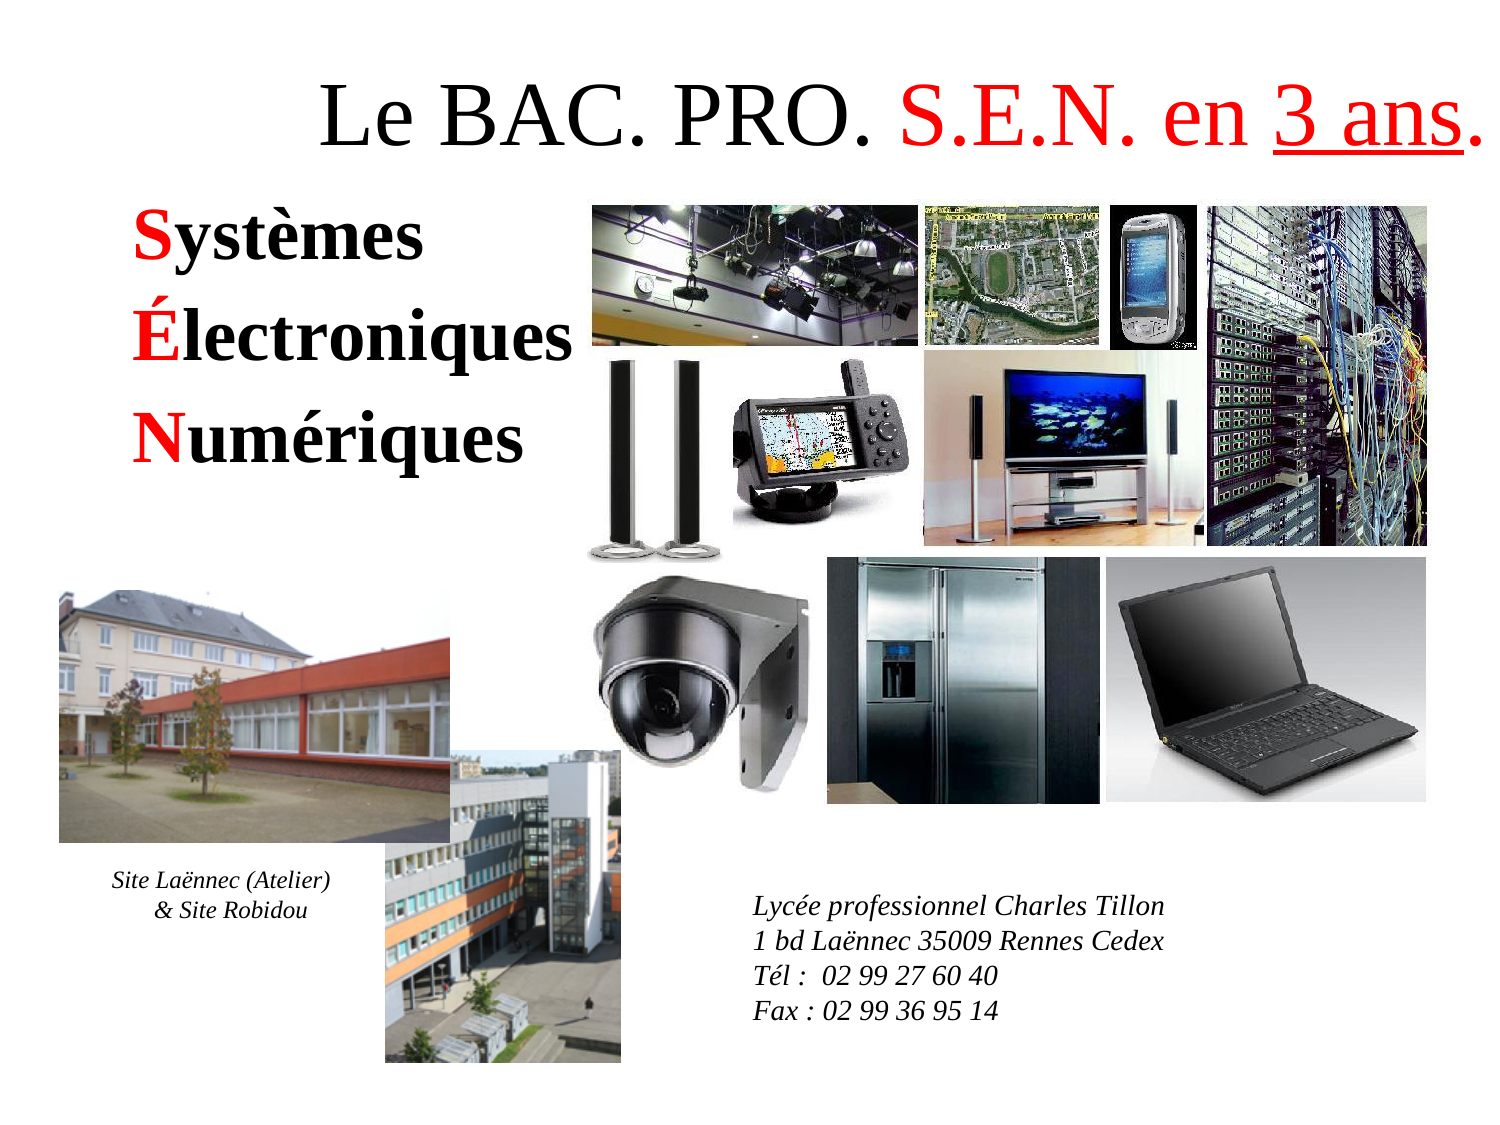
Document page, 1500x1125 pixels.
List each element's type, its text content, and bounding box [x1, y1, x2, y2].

picture [59, 199, 1434, 1063]
title Le BAC. PRO. S.E.N. en 3 ans. [265, 51, 1500, 178]
text_box Lycée professionnel Charles Tillon 1 bd Laënnec 35009 Rennes Cedex Tél : 02 99 27 60 40 Fax : 02 99 36 95 14 [738, 878, 1418, 1034]
list Systèmes Électroniques Numériques [118, 119, 715, 593]
text_box Site Laënnec (Atelier) & Site Robidou [88, 856, 355, 932]
